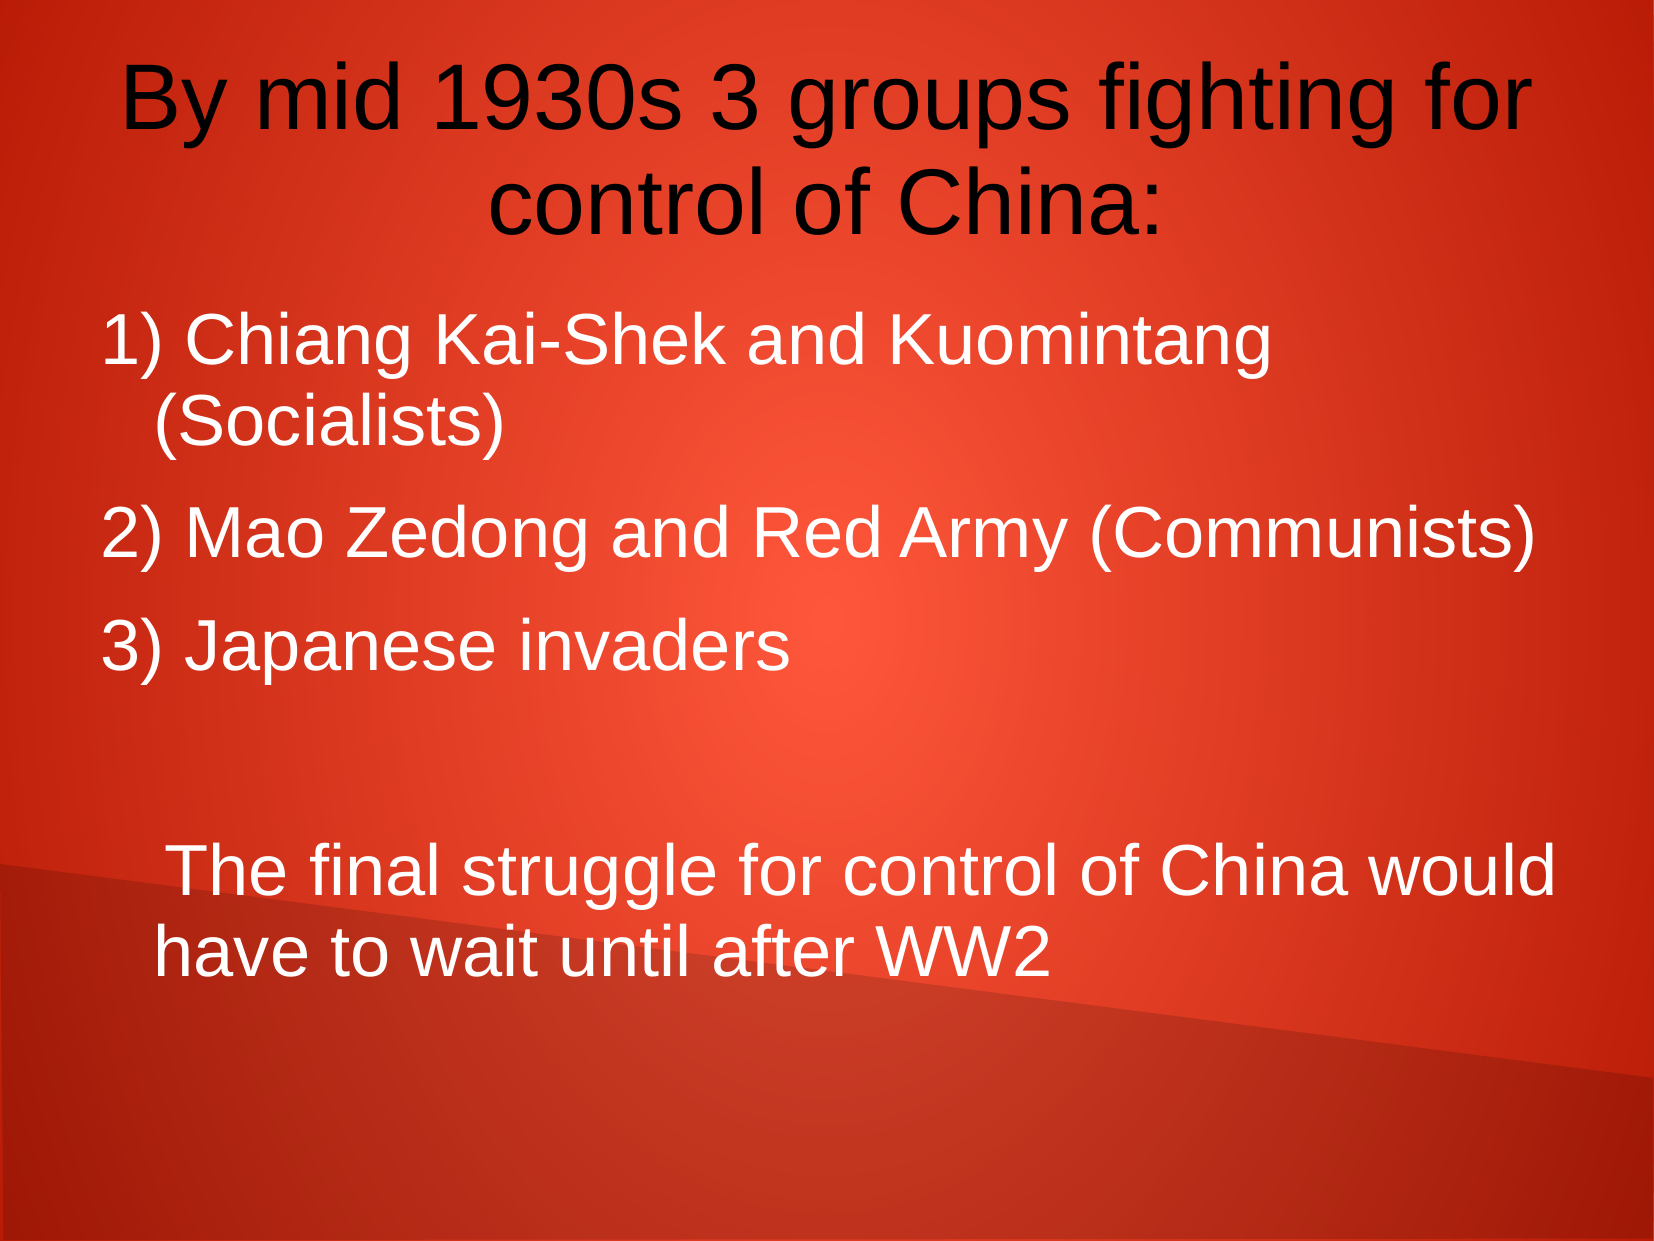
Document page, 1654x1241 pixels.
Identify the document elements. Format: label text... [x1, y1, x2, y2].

list Chiang Kai-Shek and Kuomintang (Socialists) Mao Zedong and Red Army (Communists) Japanese invaders The final struggle for control of China would have to wait until after WW2 [82, 299, 1571, 1019]
title By mid 1930s 3 groups fighting for control of China: [82, 45, 1571, 255]
